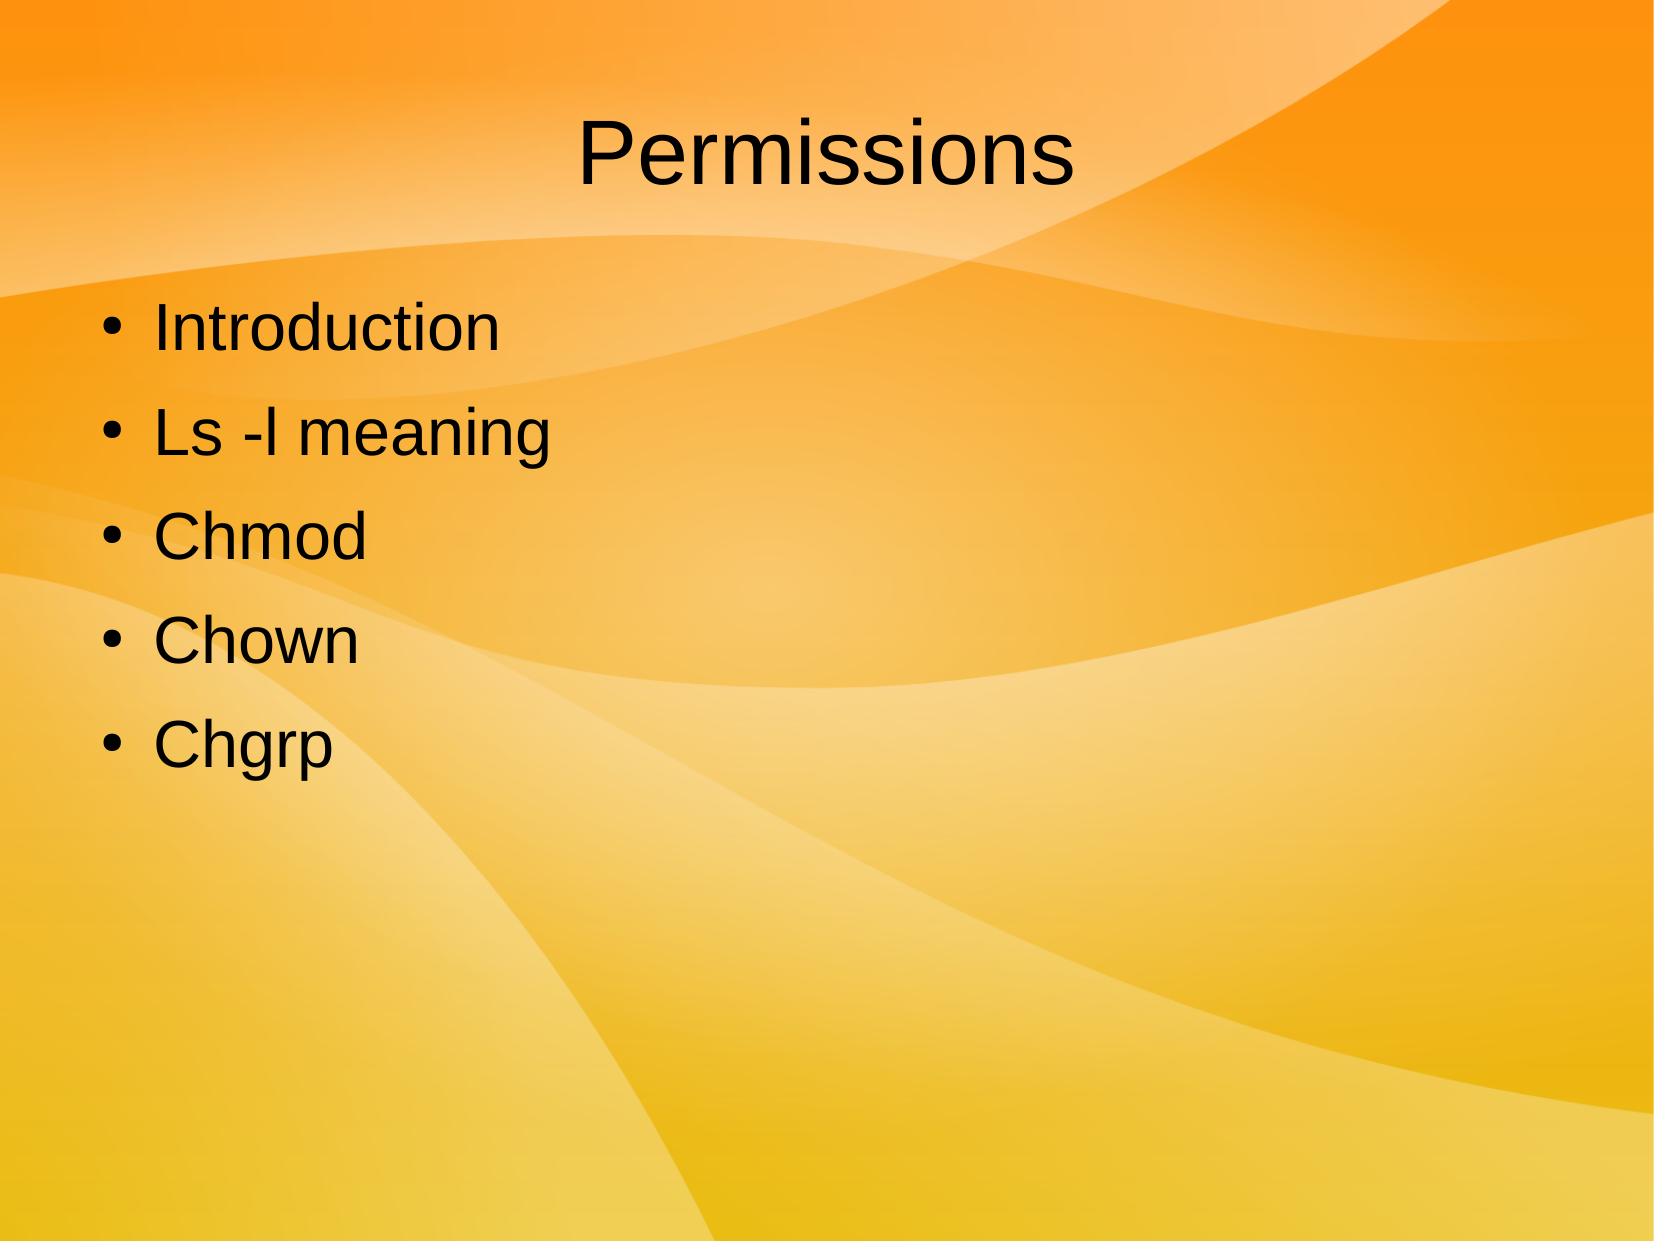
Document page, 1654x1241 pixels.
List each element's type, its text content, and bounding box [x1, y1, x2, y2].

title Permissions [82, 56, 1571, 250]
list Introduction Ls -l meaning Chmod Chown Chgrp [82, 290, 1571, 1094]
picture [0, 0, 1654, 1241]
